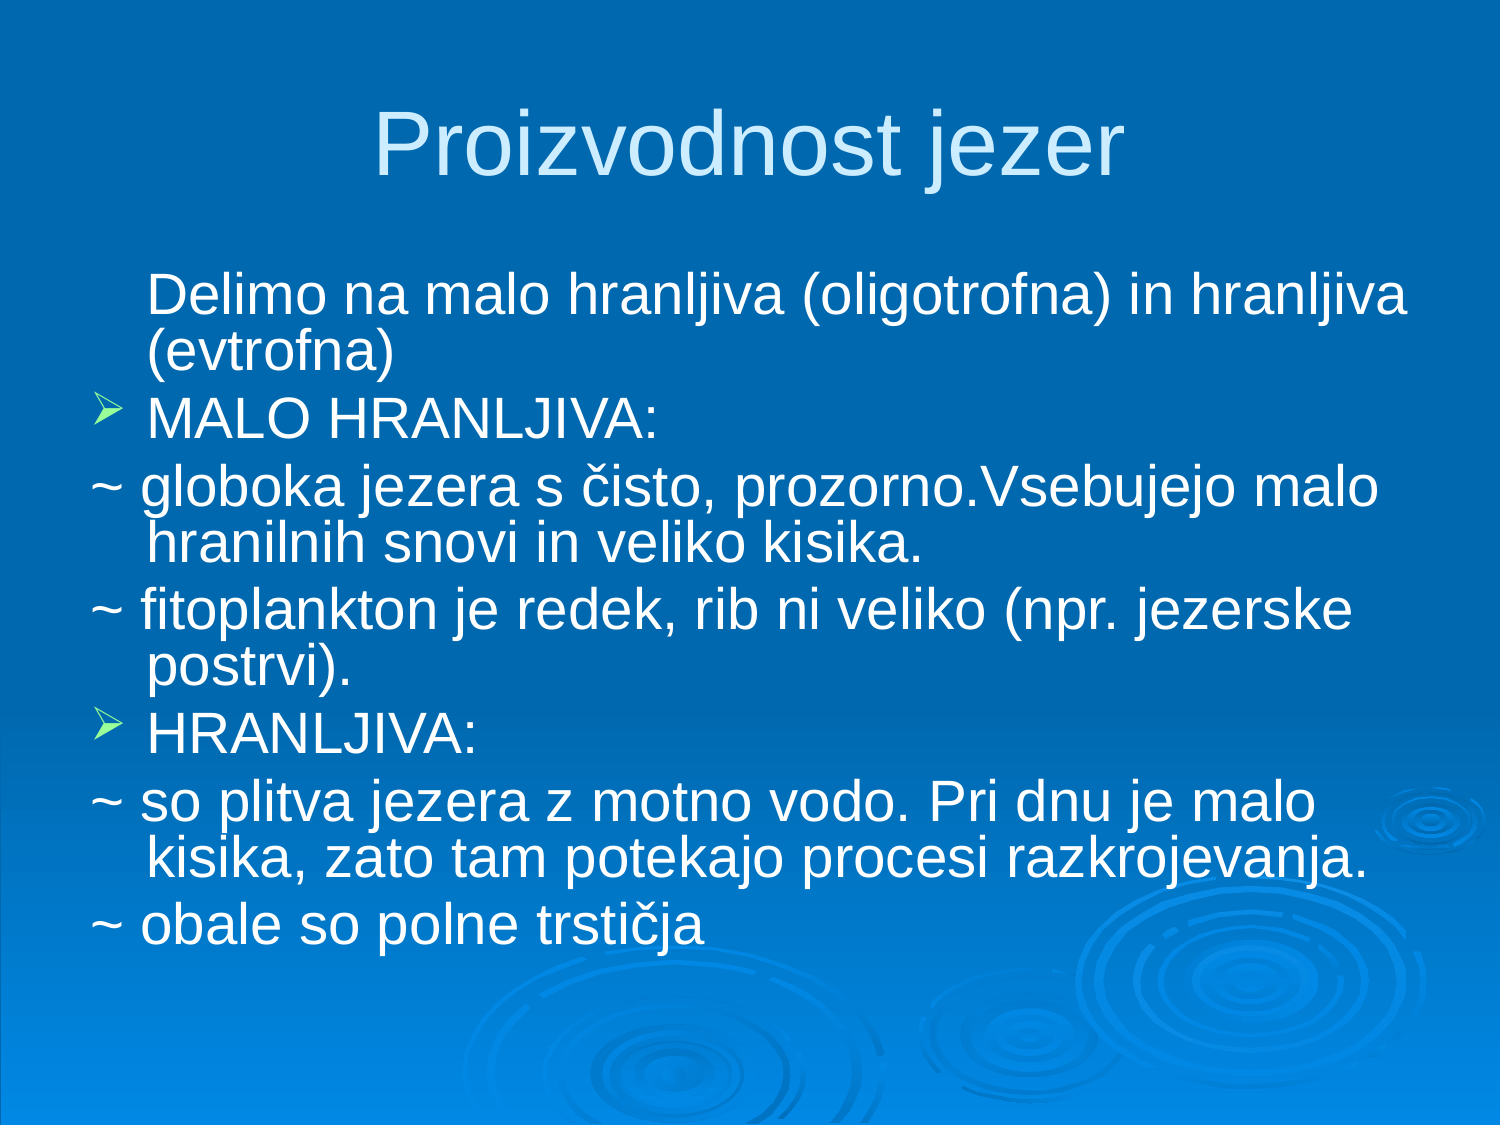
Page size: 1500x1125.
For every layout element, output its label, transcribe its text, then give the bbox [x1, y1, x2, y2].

title Proizvodnost jezer [75, 45, 1425, 233]
list Delimo na malo hranljiva (oligotrofna) in hranljiva (evtrofna) MALO HRANLJIVA: ~ globoka jezera s čisto, prozorno.Vsebujejo malo hranilnih snovi in veliko kisika. ~ fitoplankton je redek, rib ni veliko (npr. jezerske postrvi). HRANLJIVA: ~ so plitva jezera z motno vodo. Pri dnu je malo kisika, zato tam potekajo procesi razkrojevanja. ~ obale so polne trstičja [75, 262, 1425, 1005]
